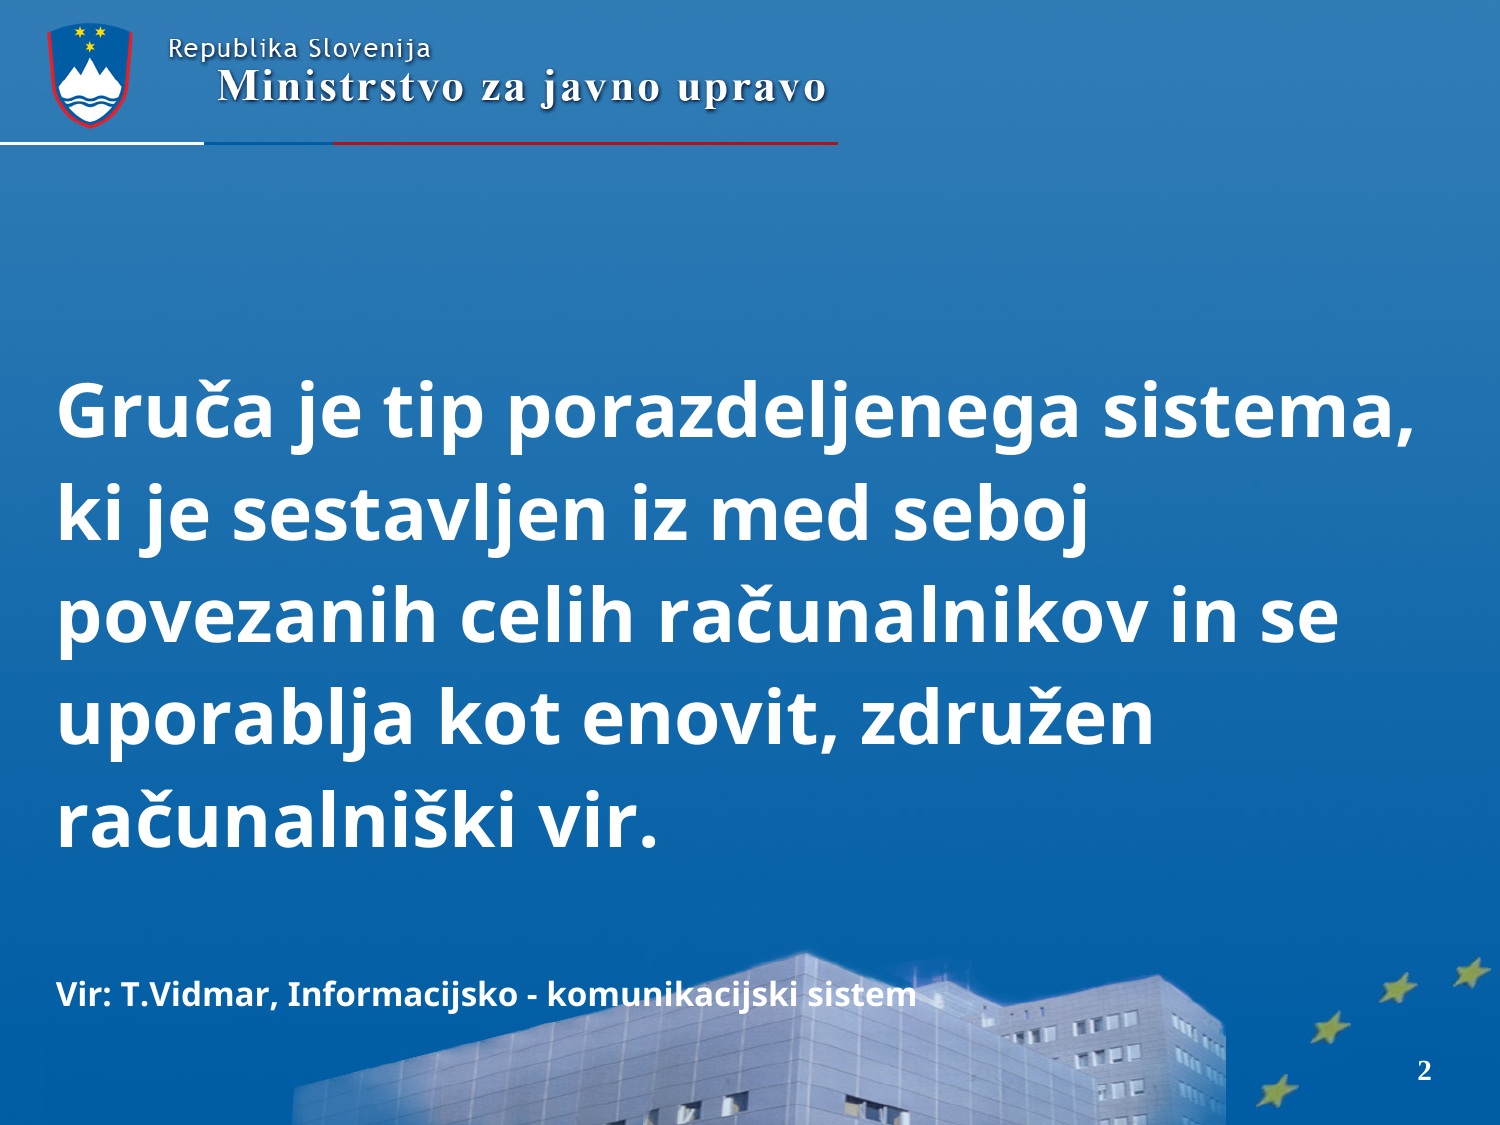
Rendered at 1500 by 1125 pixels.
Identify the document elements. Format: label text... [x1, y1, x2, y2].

title Gruča je tip porazdeljenega sistema, ki je sestavljen iz med seboj povezanih celih računalnikov in se uporablja kot enovit, združen računalniški vir. Vir: T.Vidmar, Informacijsko - komunikacijski sistem [41, 350, 1465, 824]
picture [0, 0, 1500, 1125]
